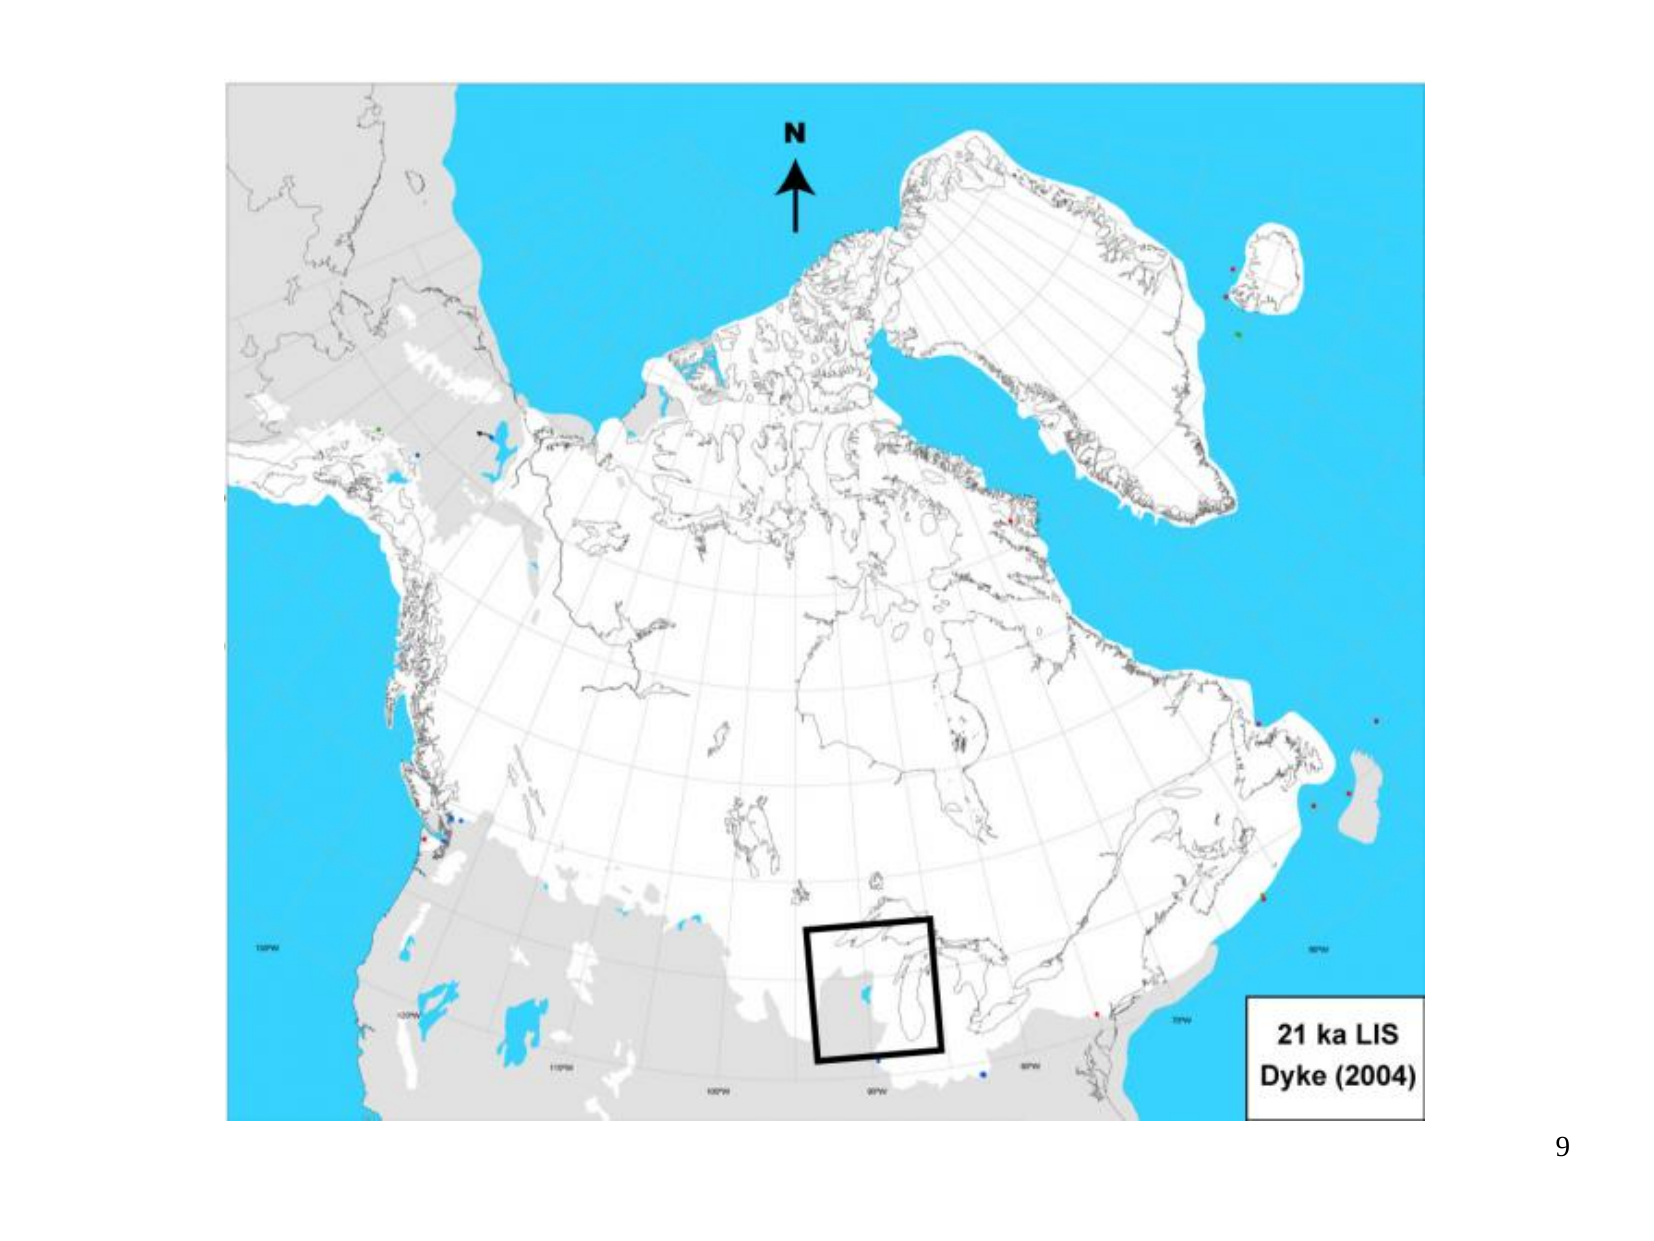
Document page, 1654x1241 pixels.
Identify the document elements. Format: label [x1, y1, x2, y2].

picture [224, 79, 1425, 1121]
